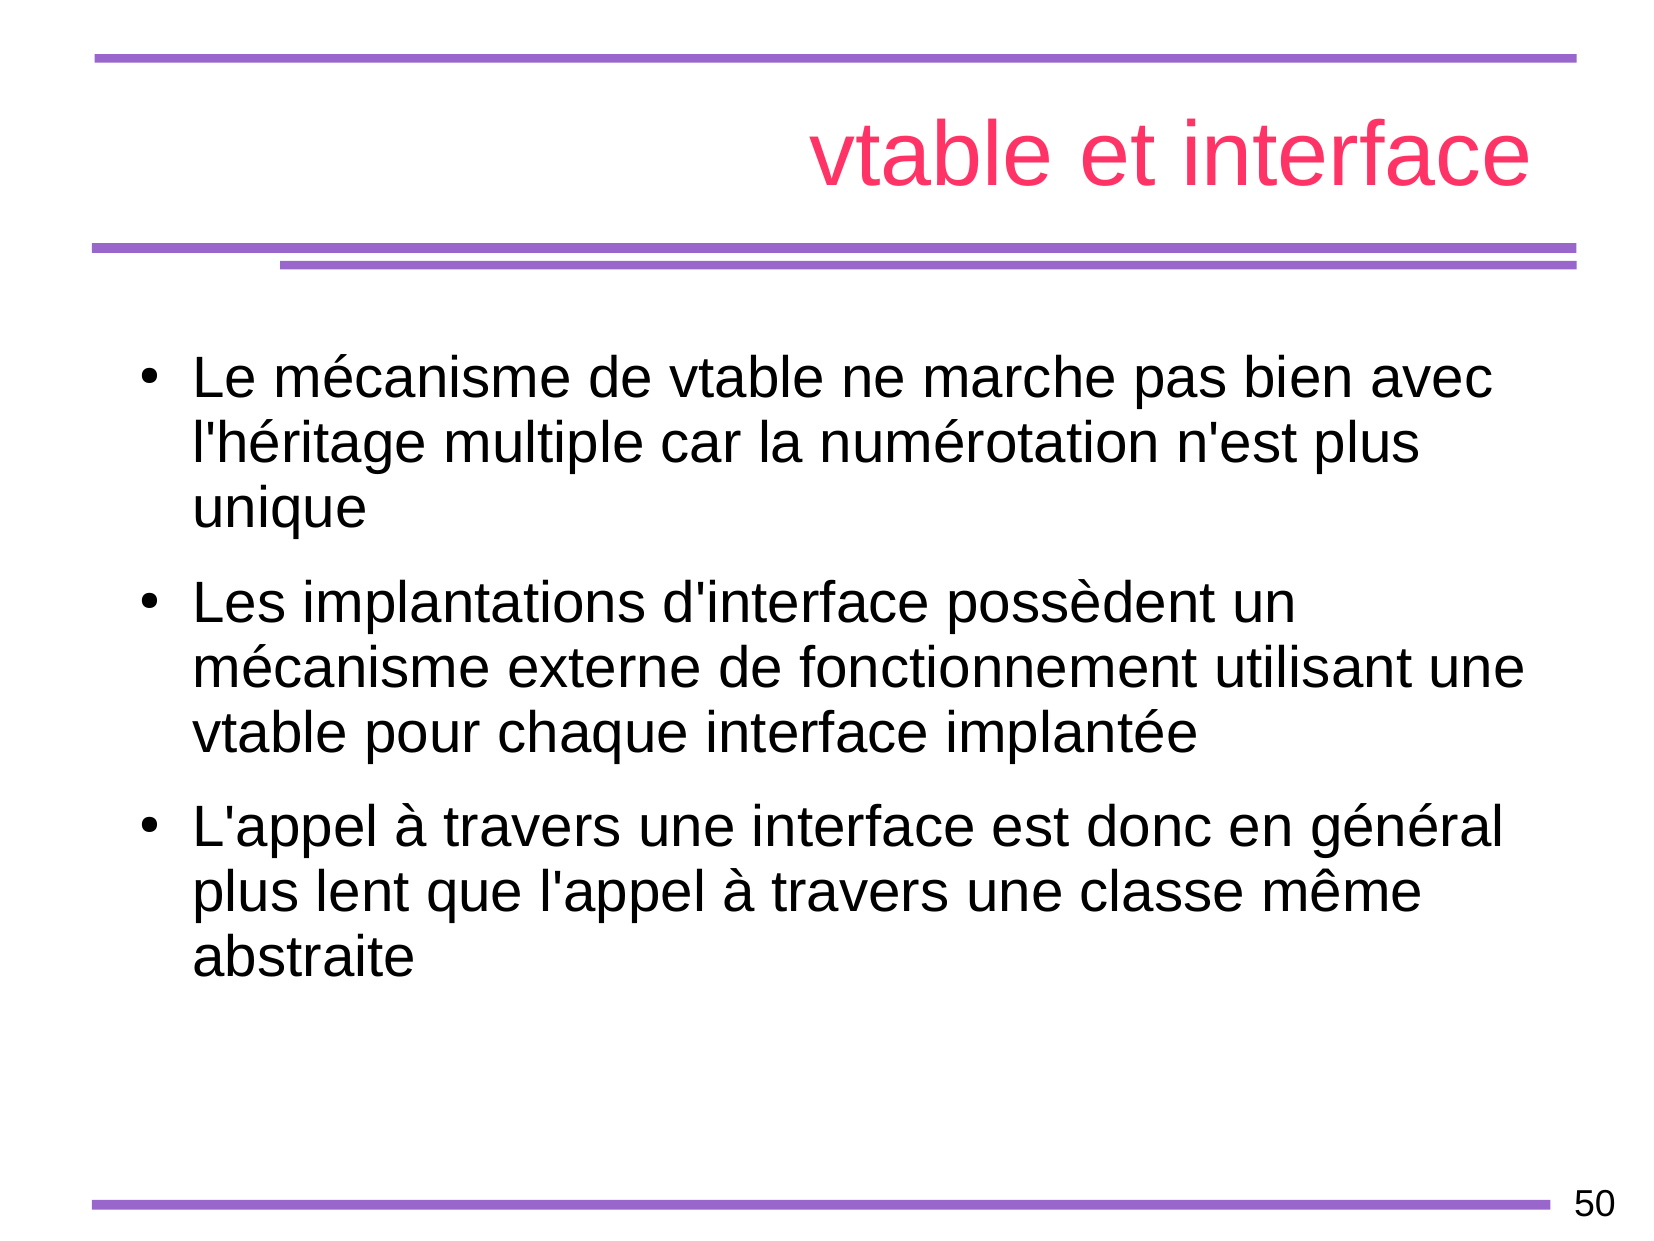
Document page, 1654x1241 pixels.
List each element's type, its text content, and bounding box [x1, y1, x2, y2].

list Le mécanisme de vtable ne marche pas bien avec l'héritage multiple car la numérotation n'est plus unique Les implantations d'interface possèdent un mécanisme externe de fonctionnement utilisant une vtable pour chaque interface implantée L'appel à travers une interface est donc en général plus lent que l'appel à travers une classe même abstraite [121, 344, 1534, 1083]
title vtable et interface [121, 49, 1534, 257]
